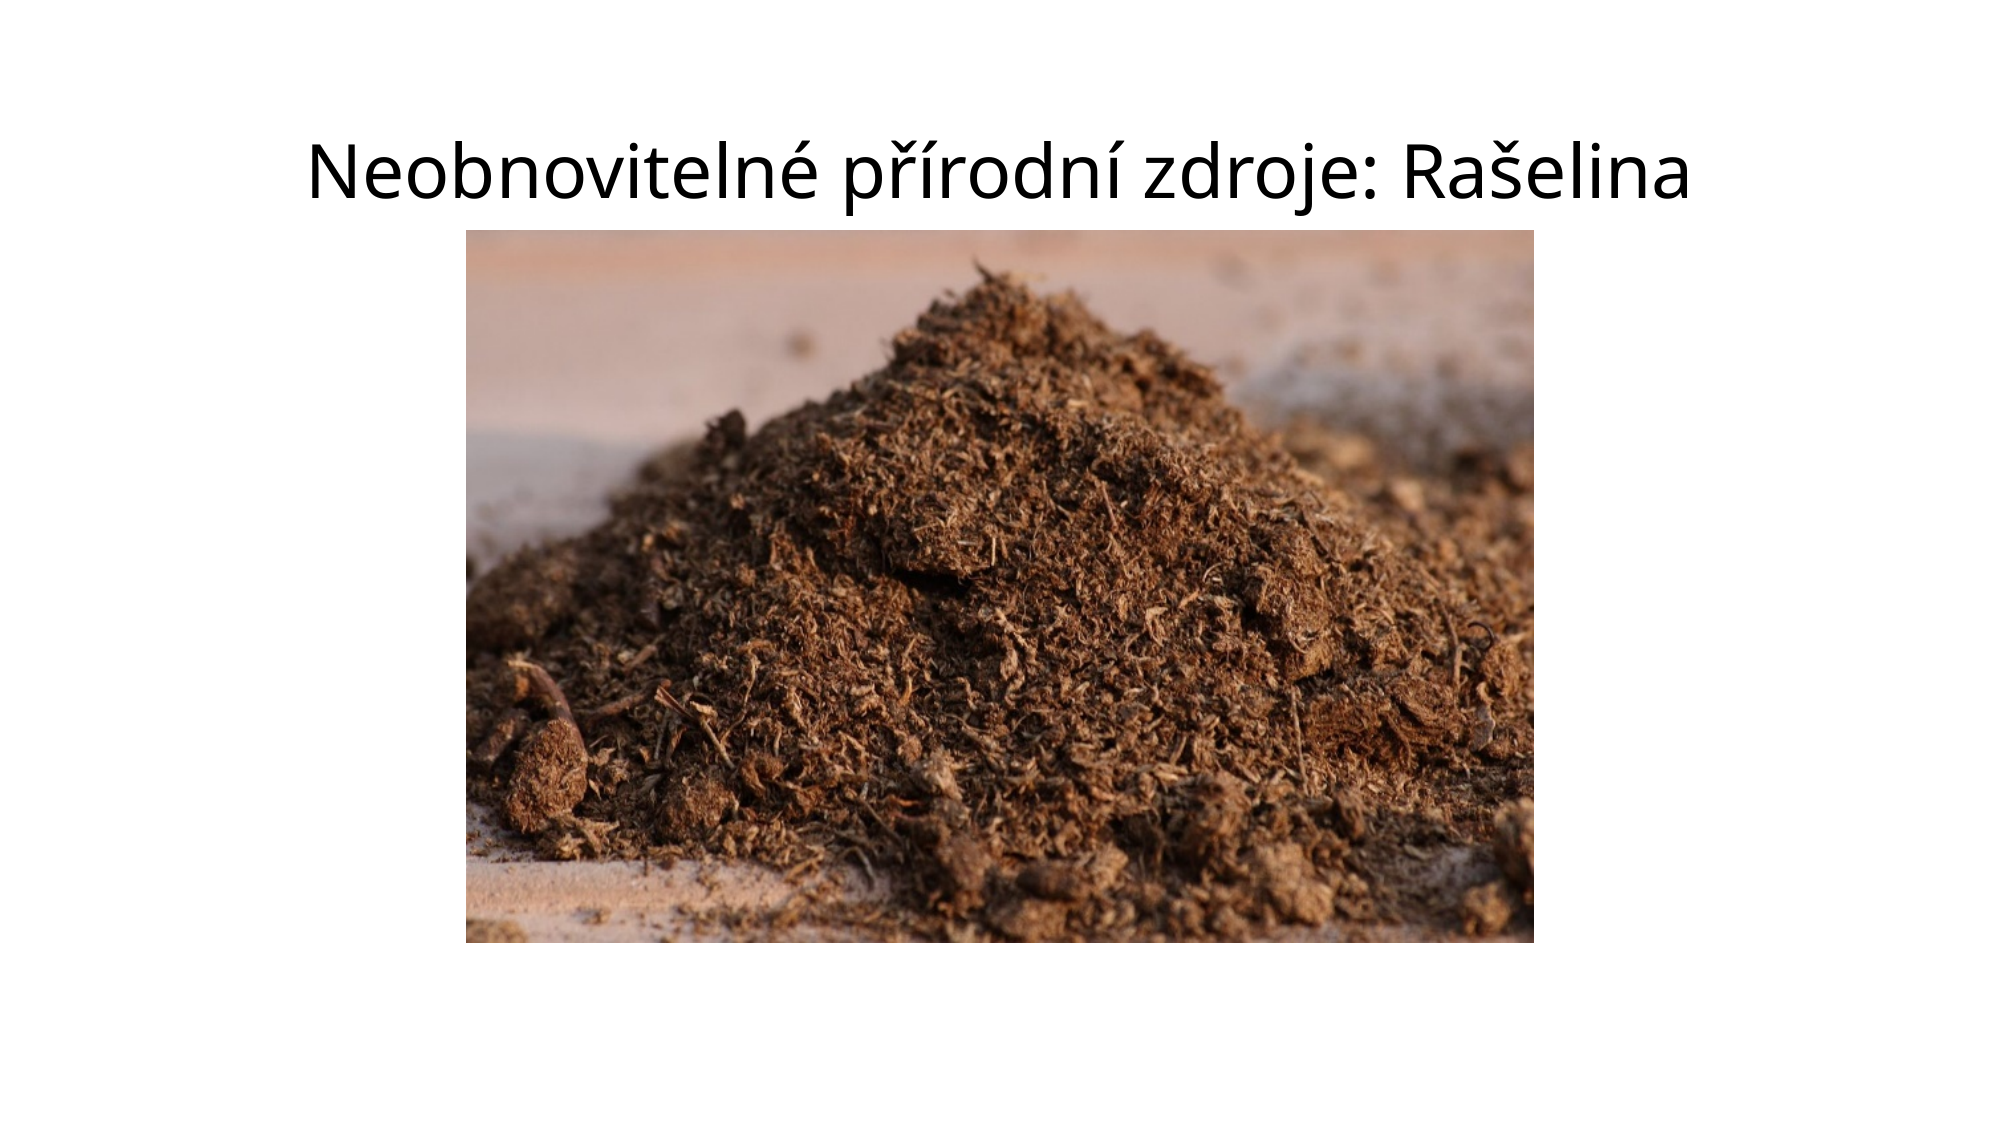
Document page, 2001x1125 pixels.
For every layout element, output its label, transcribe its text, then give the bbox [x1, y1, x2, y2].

picture [466, 230, 1534, 943]
title Neobnovitelné přírodní zdroje: Rašelina [137, 59, 1863, 278]
